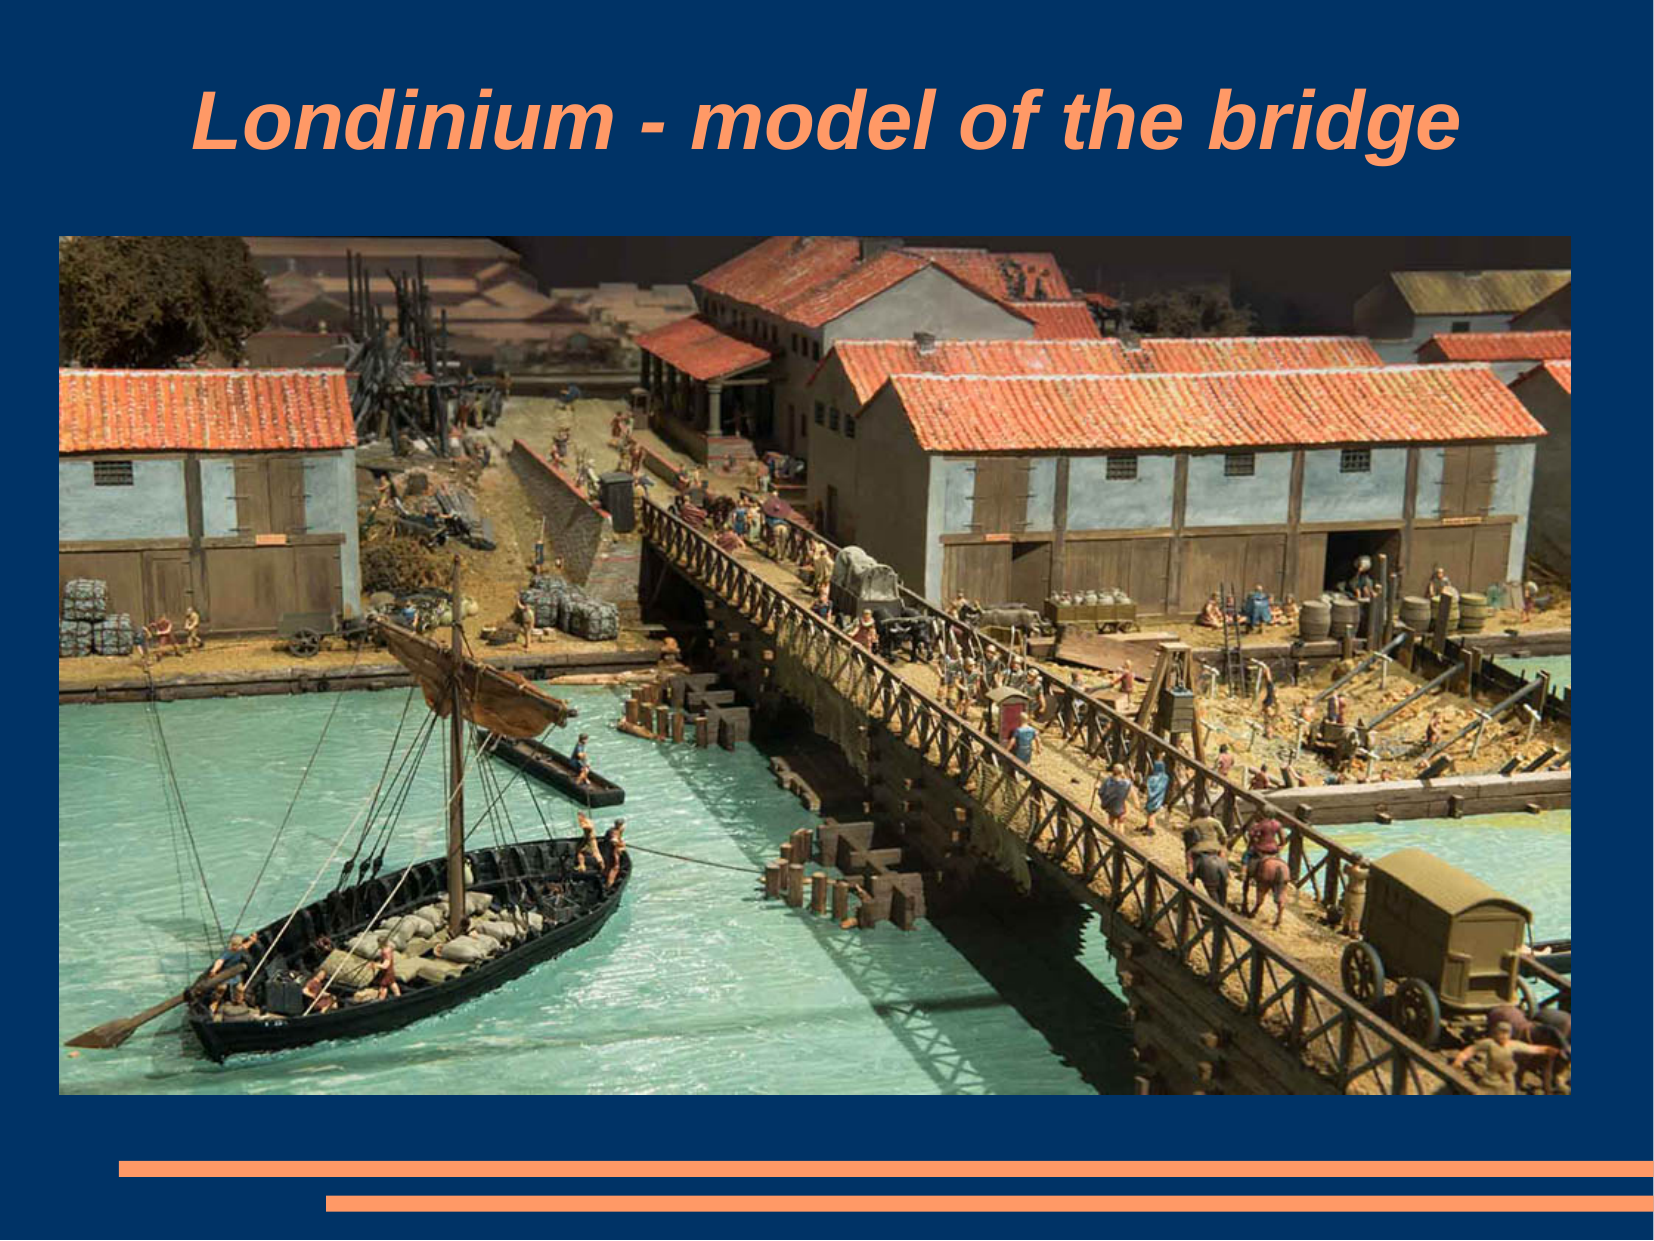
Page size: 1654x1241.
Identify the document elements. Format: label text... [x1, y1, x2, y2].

picture [59, 236, 1571, 1096]
title Londinium - model of the bridge [121, 17, 1534, 225]
